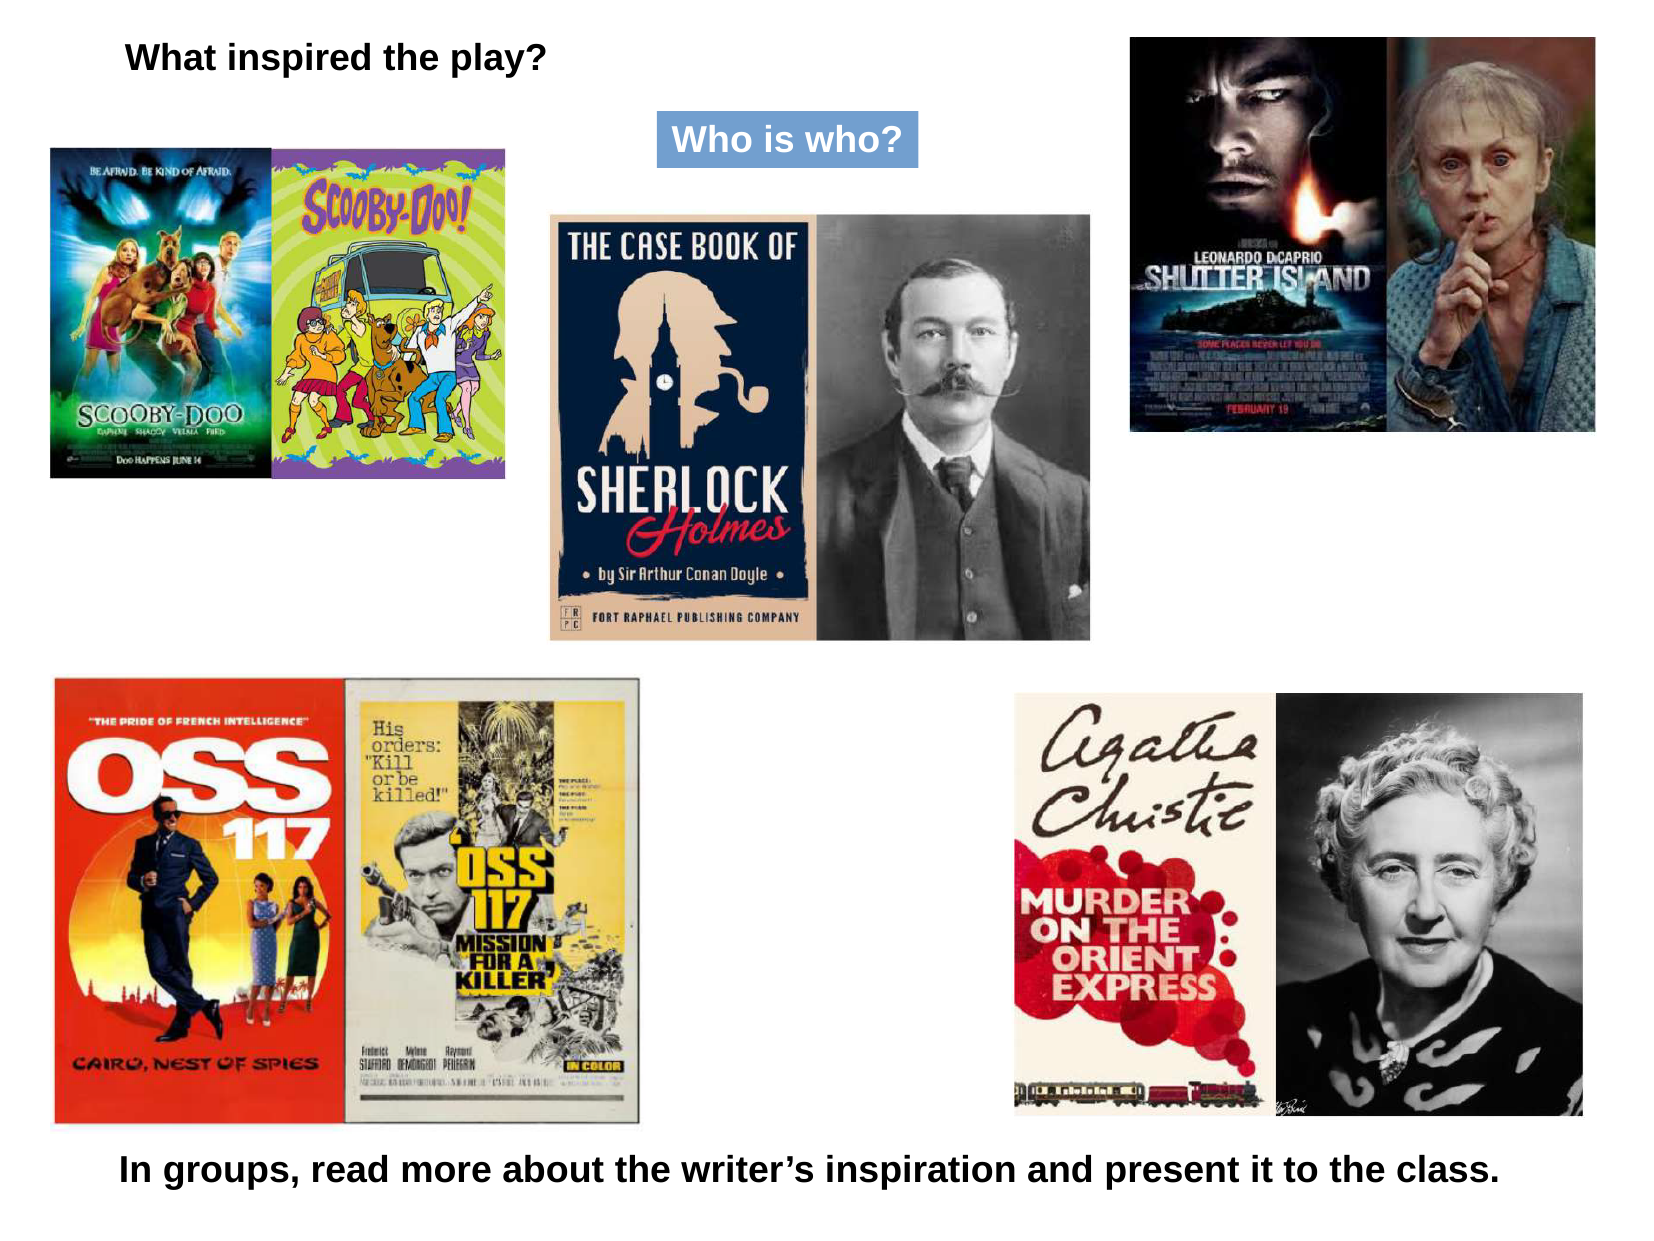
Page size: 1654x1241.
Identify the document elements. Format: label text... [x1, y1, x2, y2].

text_box In groups, read more about the writer’s inspiration and present it to the class. [104, 1140, 1517, 1198]
picture [1011, 689, 1586, 1120]
picture [1127, 37, 1597, 438]
picture [47, 147, 507, 480]
picture [546, 209, 1094, 647]
text_box What inspired the play? [109, 28, 699, 86]
text_box Who is who? [656, 111, 919, 168]
picture [49, 673, 646, 1134]
